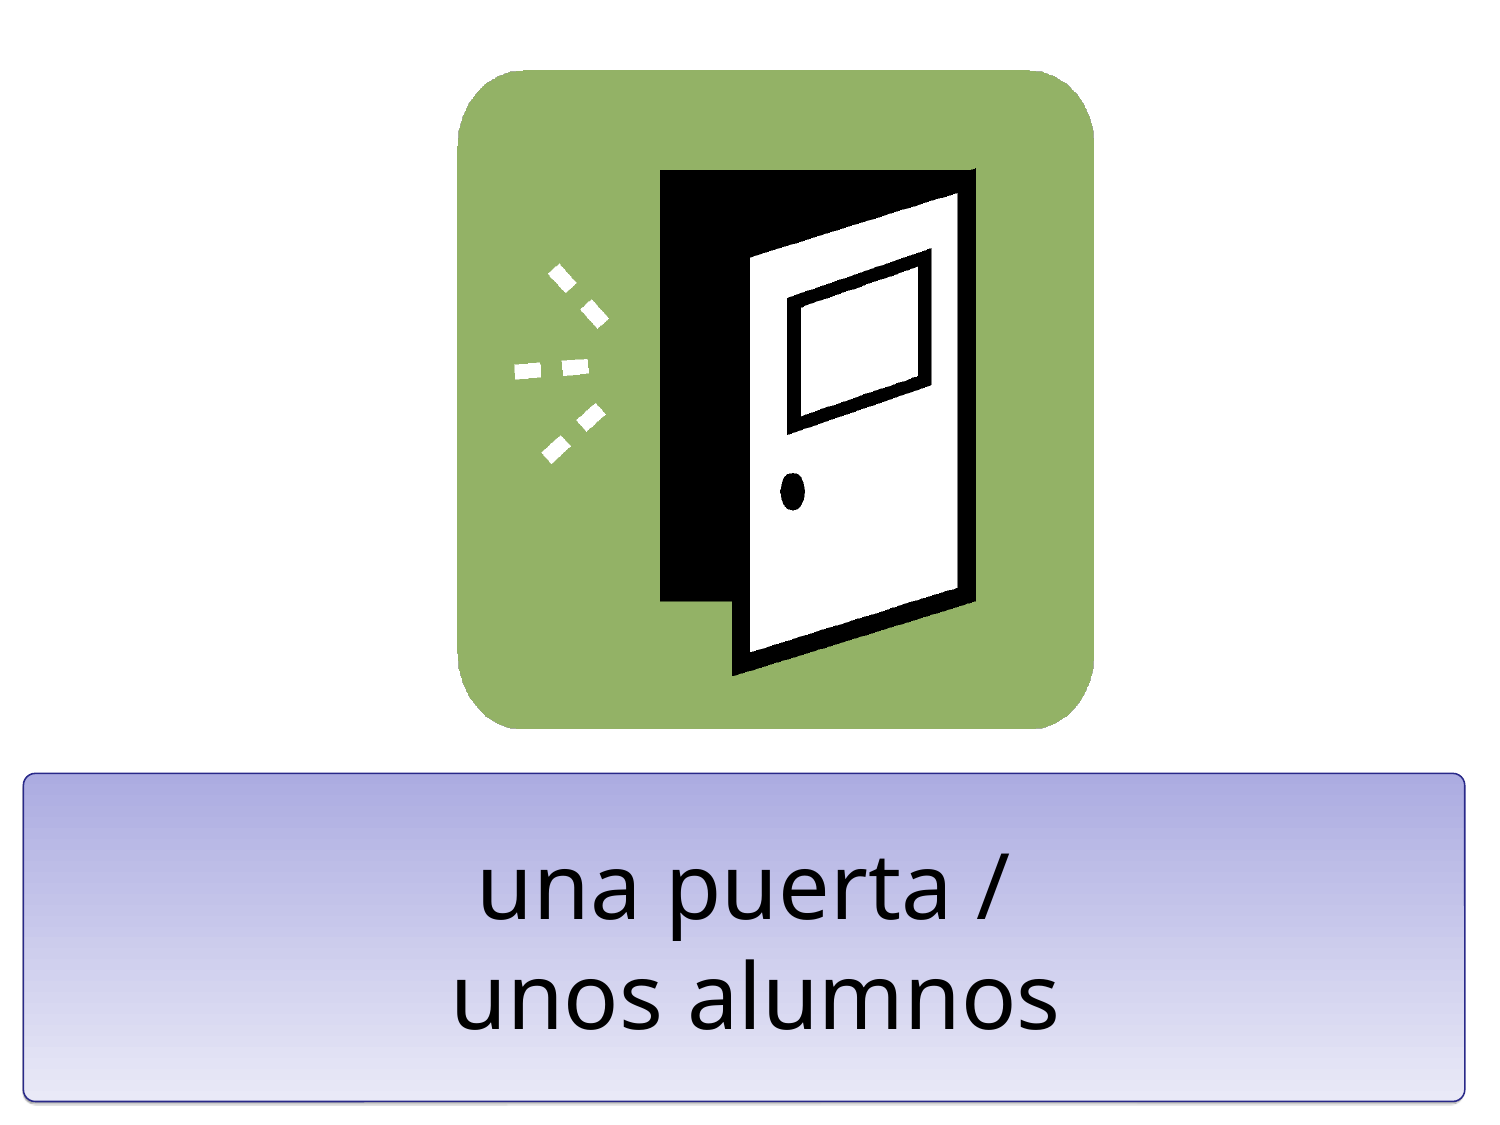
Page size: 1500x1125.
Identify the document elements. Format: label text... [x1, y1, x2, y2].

picture [457, 70, 1094, 729]
text_box una puerta / unos alumnos [23, 773, 1465, 1102]
